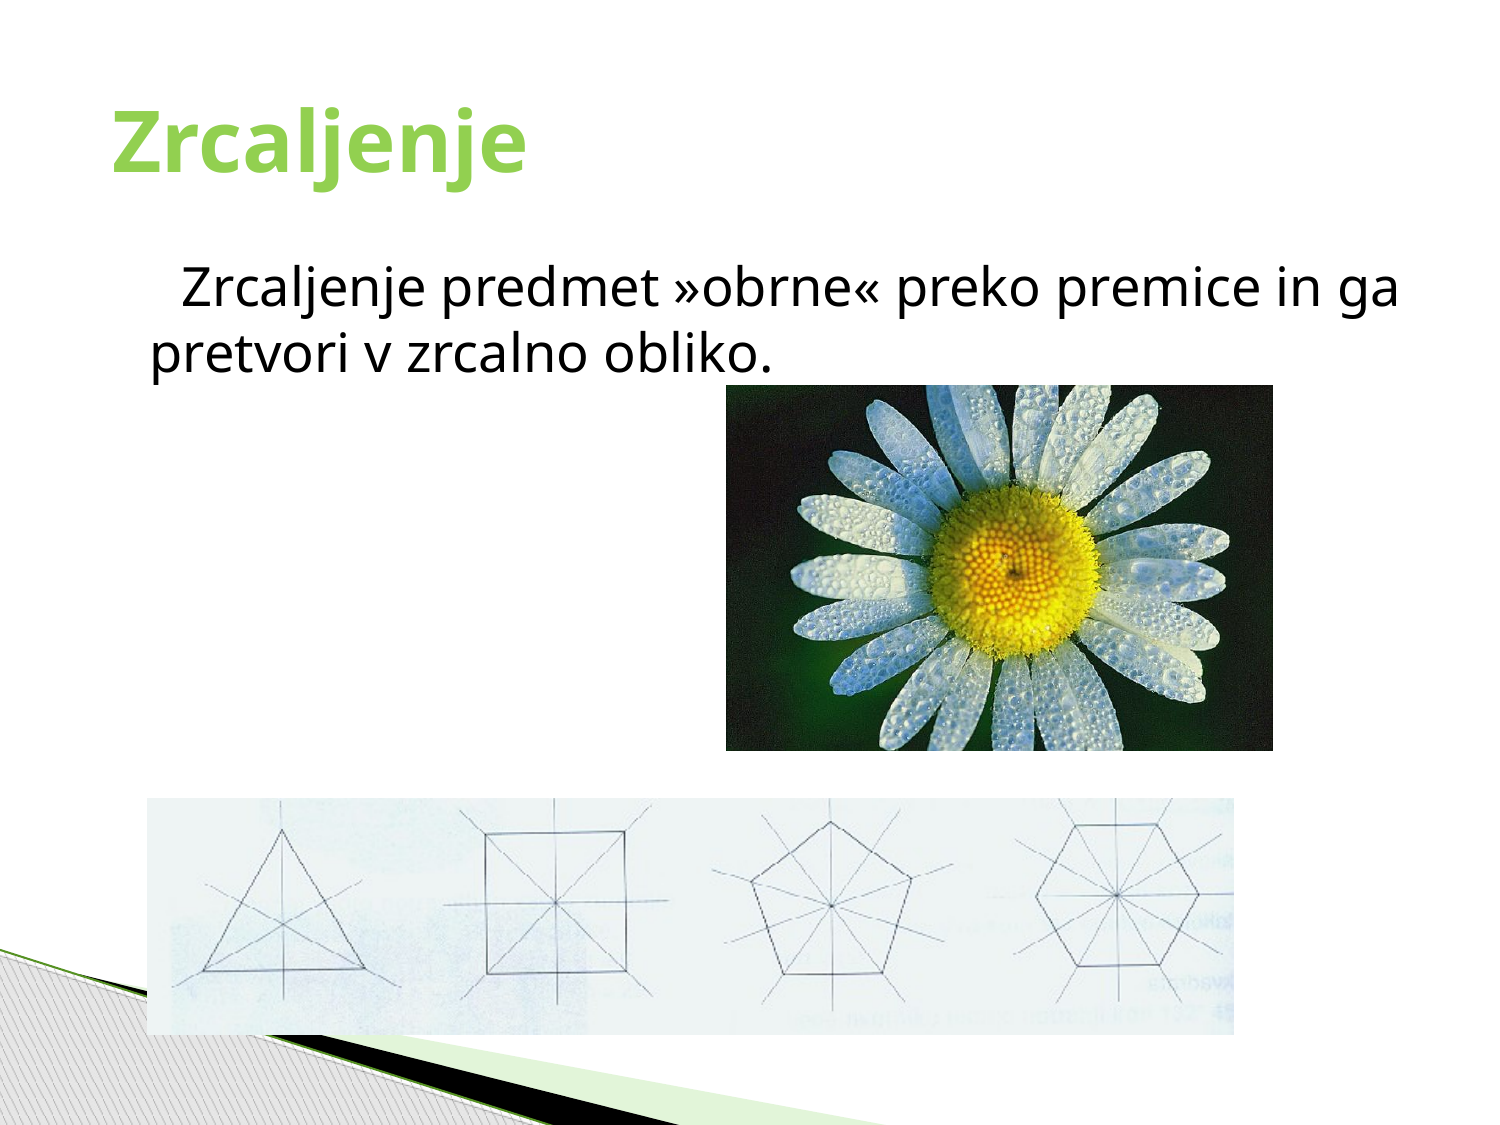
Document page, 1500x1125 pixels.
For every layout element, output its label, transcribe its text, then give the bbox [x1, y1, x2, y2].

picture [147, 798, 1234, 1035]
list Zrcaljenje predmet »obrne« preko premice in ga pretvori v zrcalno obliko. [75, 242, 1425, 986]
picture [726, 385, 1273, 751]
title Zrcaljenje [75, 45, 1425, 233]
